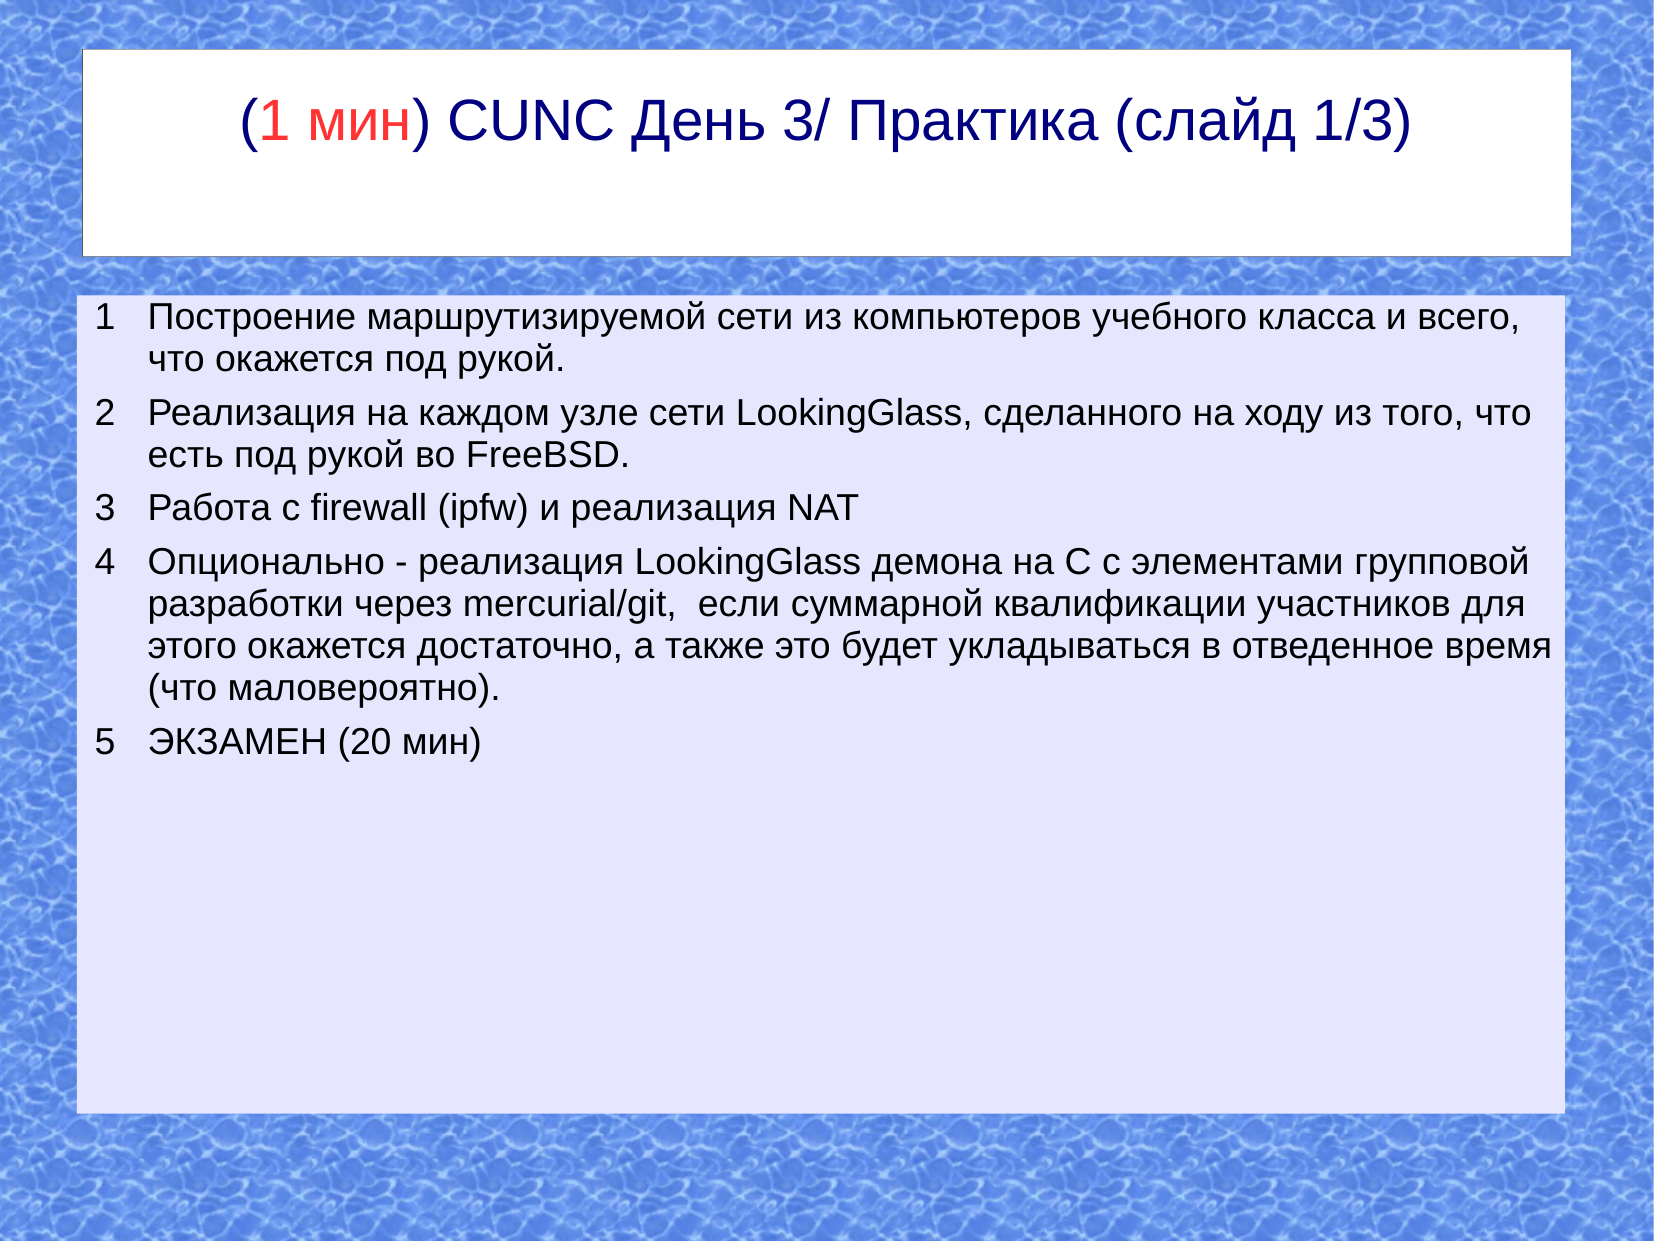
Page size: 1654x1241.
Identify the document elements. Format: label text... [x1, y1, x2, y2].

picture [0, 0, 1654, 1241]
title (1 мин) CUNC День 3/ Практика (слайд 1/3) [82, 49, 1571, 257]
list Построение маршрутизируемой сети из компьютеров учебного класса и всего, что окажется под рукой. Реализация на каждом узле сети LookingGlass, сделанного на ходу из того, что есть под рукой во FreeBSD. Работа с firewall (ipfw) и реализация NAT Опционально - реализация LookingGlass демона на C с элементами групповой разработки через mercurial/git, если суммарной квалификации участников для этого окажется достаточно, а также это будет укладываться в отведенное время (что маловероятно). ЭКЗАМЕН (20 мин) [76, 295, 1565, 1114]
